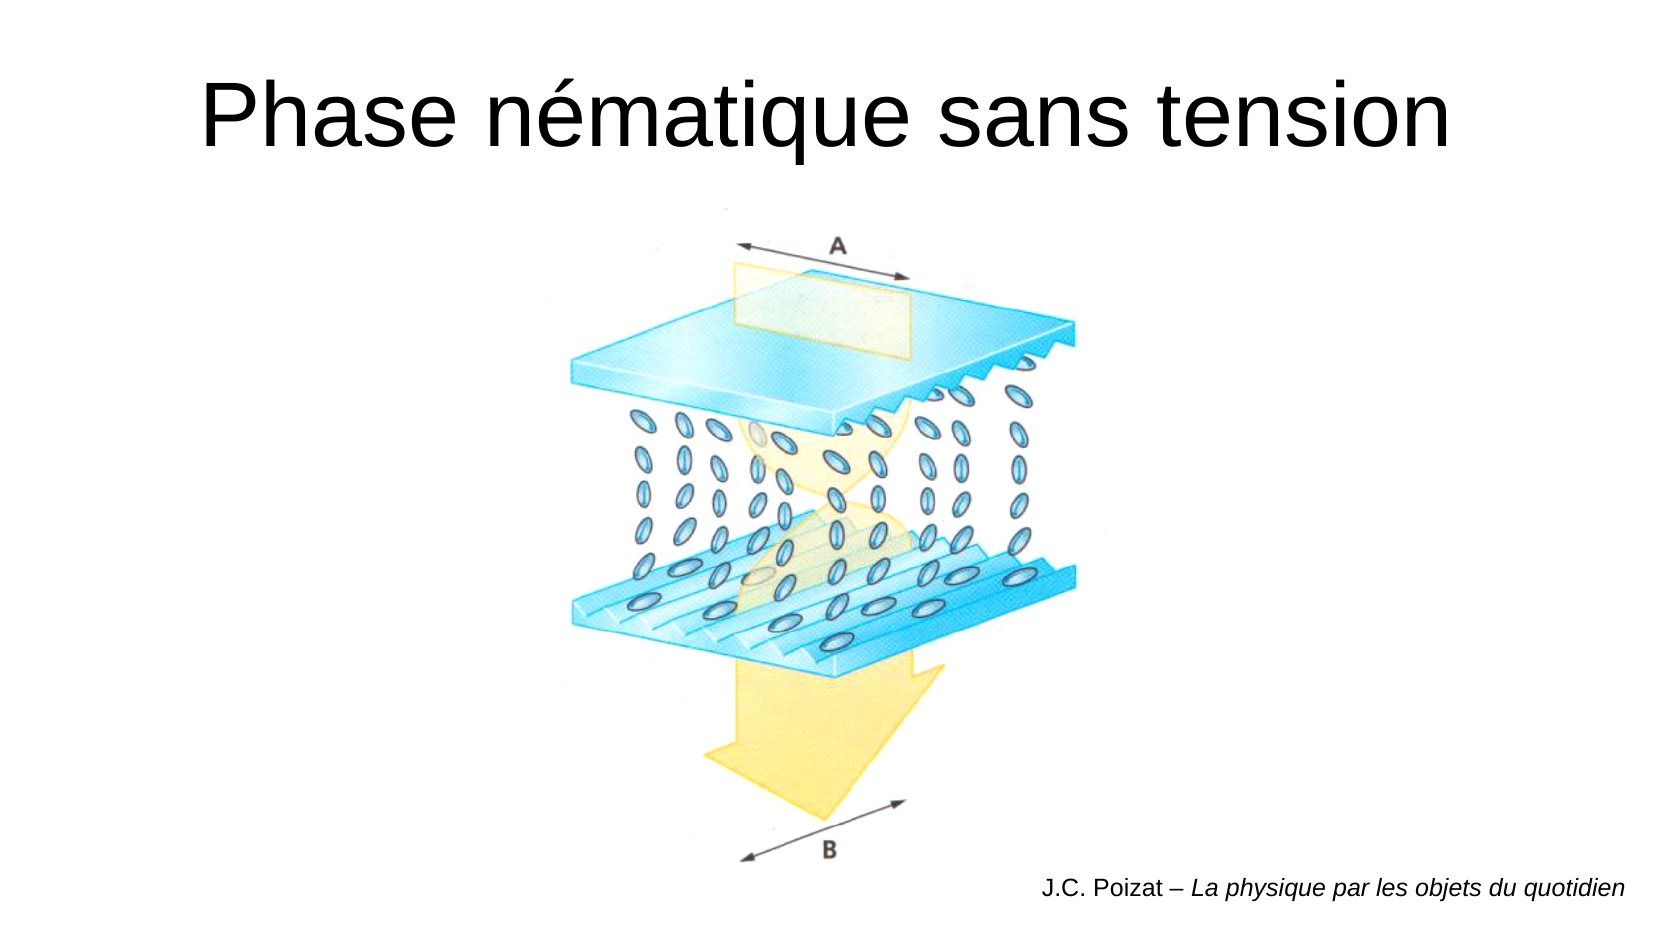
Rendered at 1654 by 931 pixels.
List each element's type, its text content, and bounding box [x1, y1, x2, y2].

picture [513, 179, 1123, 890]
text_box J.C. Poizat – La physique par les objets du quotidien [1027, 866, 1642, 910]
title Phase nématique sans tension [82, 37, 1571, 193]
